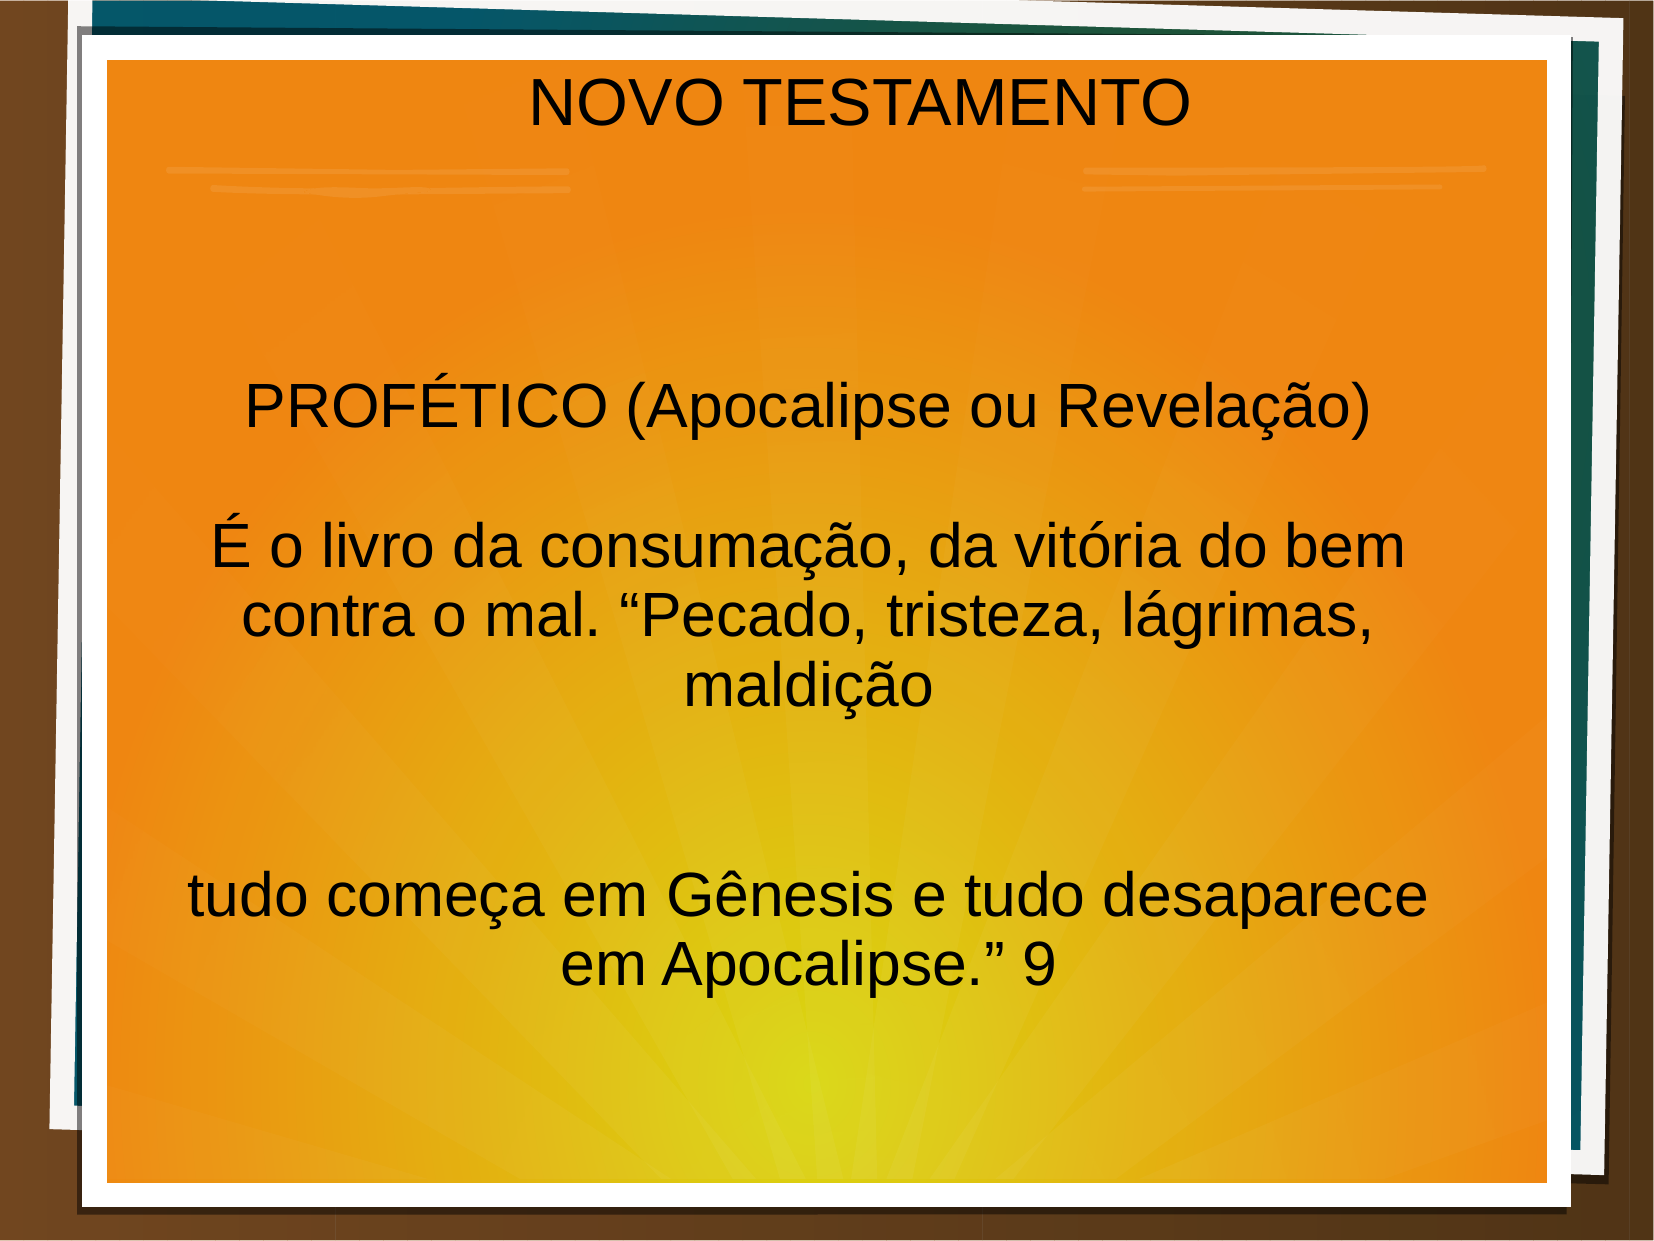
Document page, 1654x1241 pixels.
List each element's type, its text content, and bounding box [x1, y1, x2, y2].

subtitle PROFÉTICO (Apocalipse ou Revelação) É o livro da consumação, da vitória do bem contra o mal. “Pecado, tristeza, lágrimas, maldição tudo começa em Gênesis e tudo desaparece em Apocalipse.” 9 [165, 200, 1453, 1170]
title NOVO TESTAMENTO [341, 48, 1381, 156]
